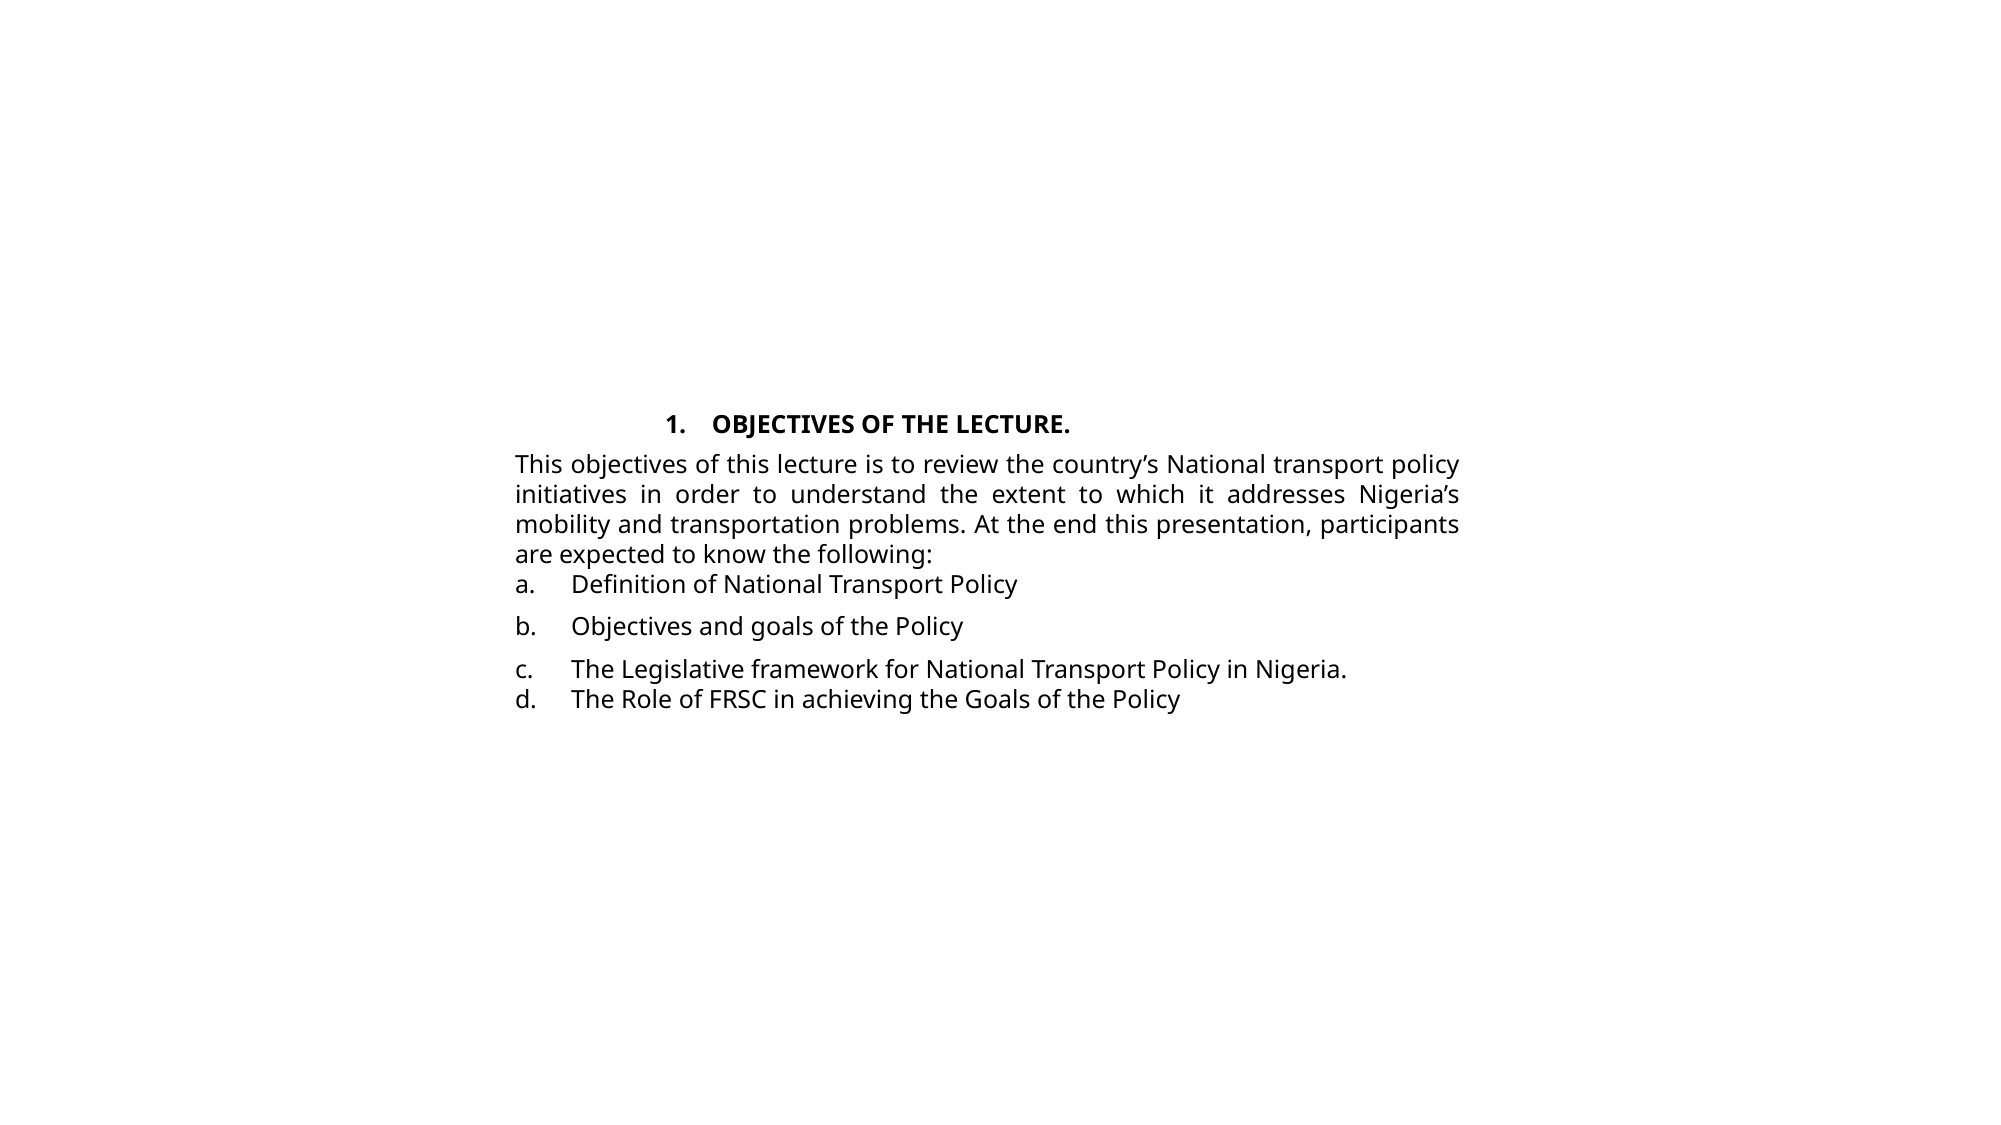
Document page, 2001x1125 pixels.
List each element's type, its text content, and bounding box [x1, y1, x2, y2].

text_box OBJECTIVES OF THE LECTURE. This objectives of this lecture is to review the country’s National transport policy initiatives in order to understand the extent to which it addresses Nigeria’s mobility and transportation problems. At the end this presentation, participants are expected to know the following: Definition of National Transport Policy Objectives and goals of the Policy The Legislative framework for National Transport Policy in Nigeria. The Role of FRSC in achieving the Goals of the Policy [500, 401, 1500, 721]
